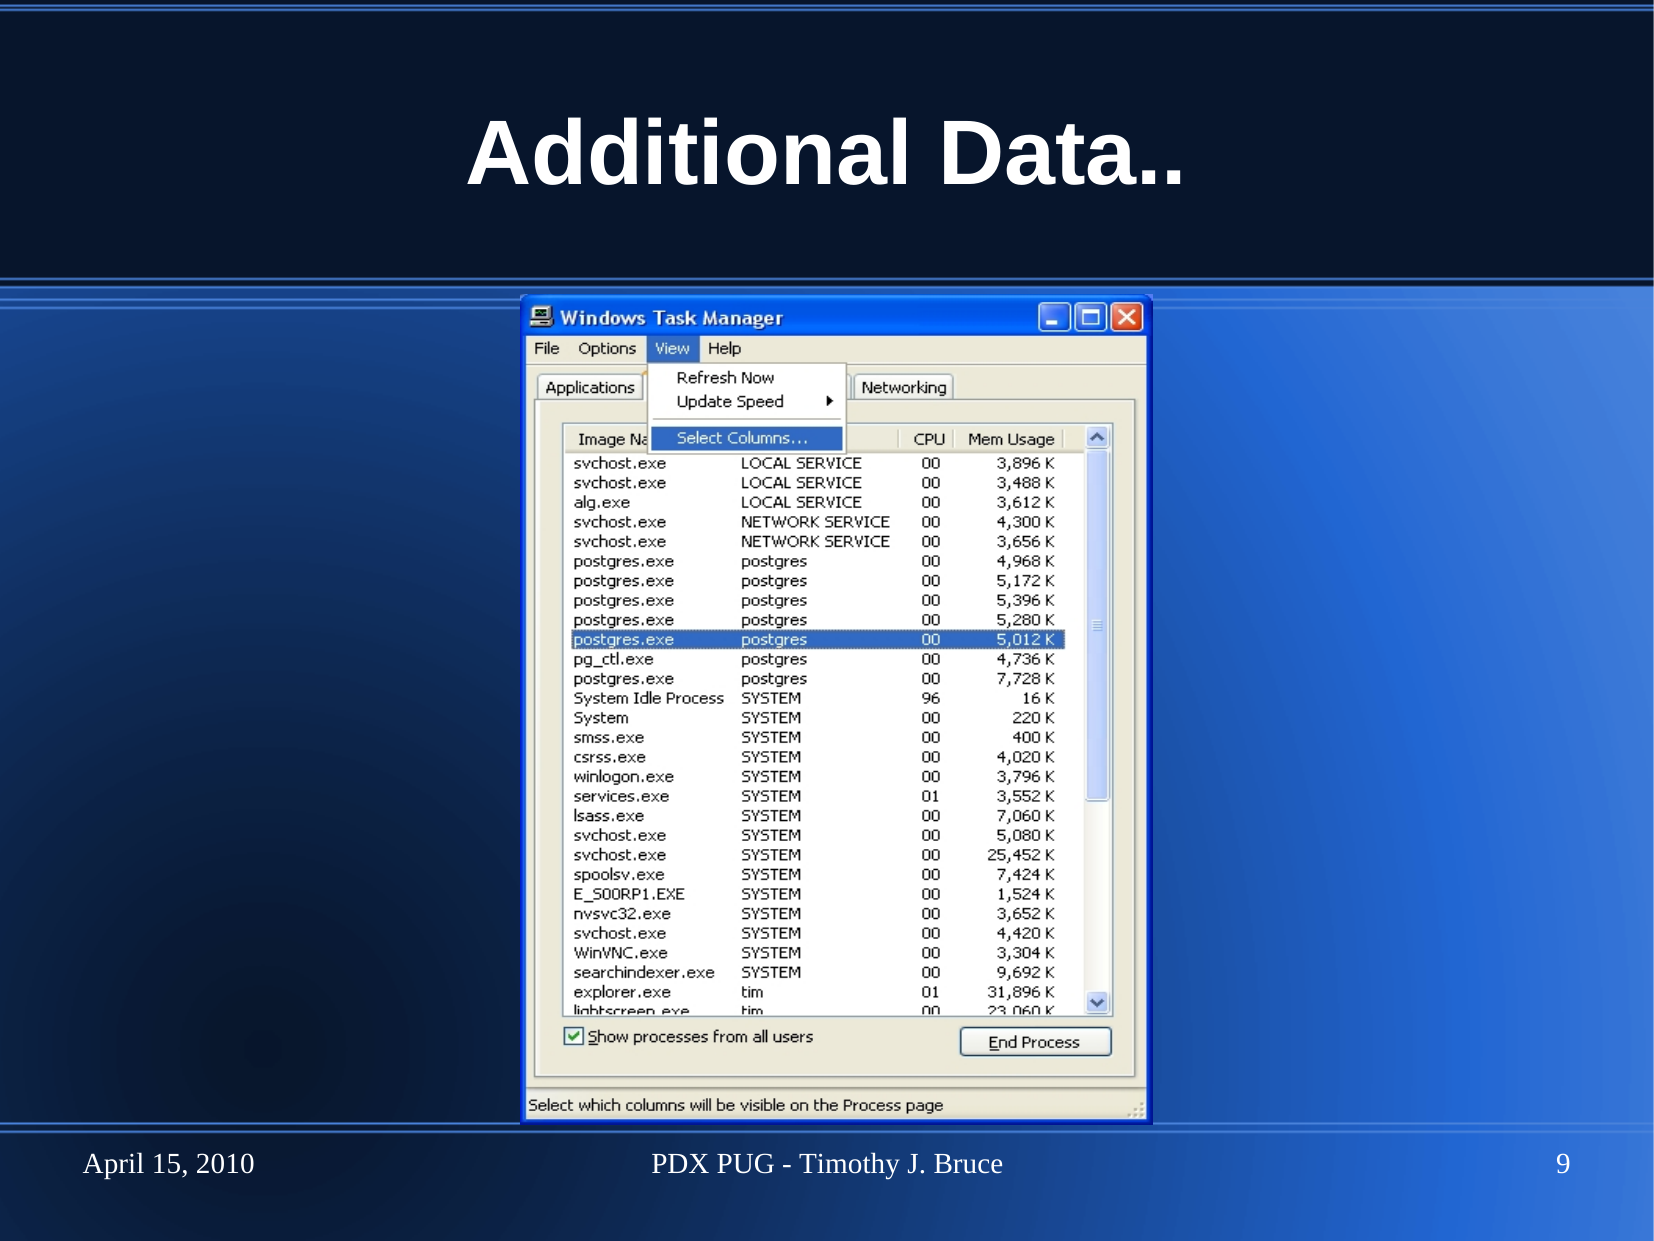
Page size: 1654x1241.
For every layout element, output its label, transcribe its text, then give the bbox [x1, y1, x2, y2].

title Additional Data.. [82, 56, 1571, 250]
picture [0, 0, 1654, 1241]
